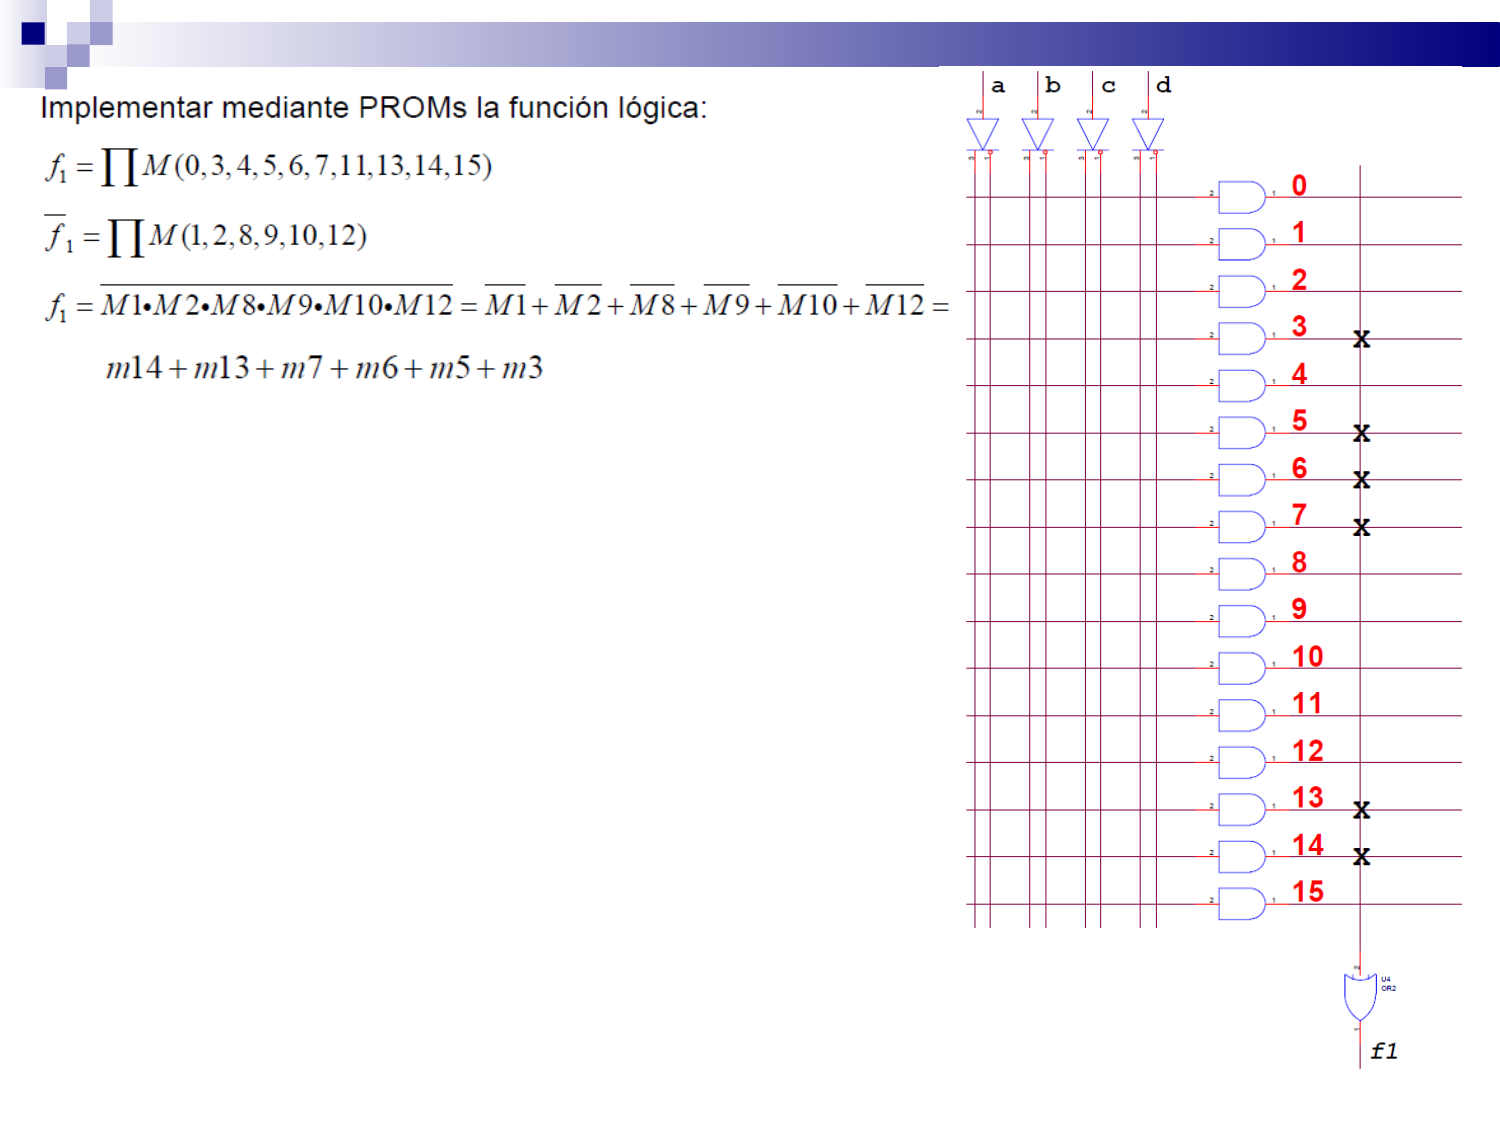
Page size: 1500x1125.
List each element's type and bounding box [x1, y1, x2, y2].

picture [29, 66, 1462, 1083]
picture [100, 337, 561, 397]
